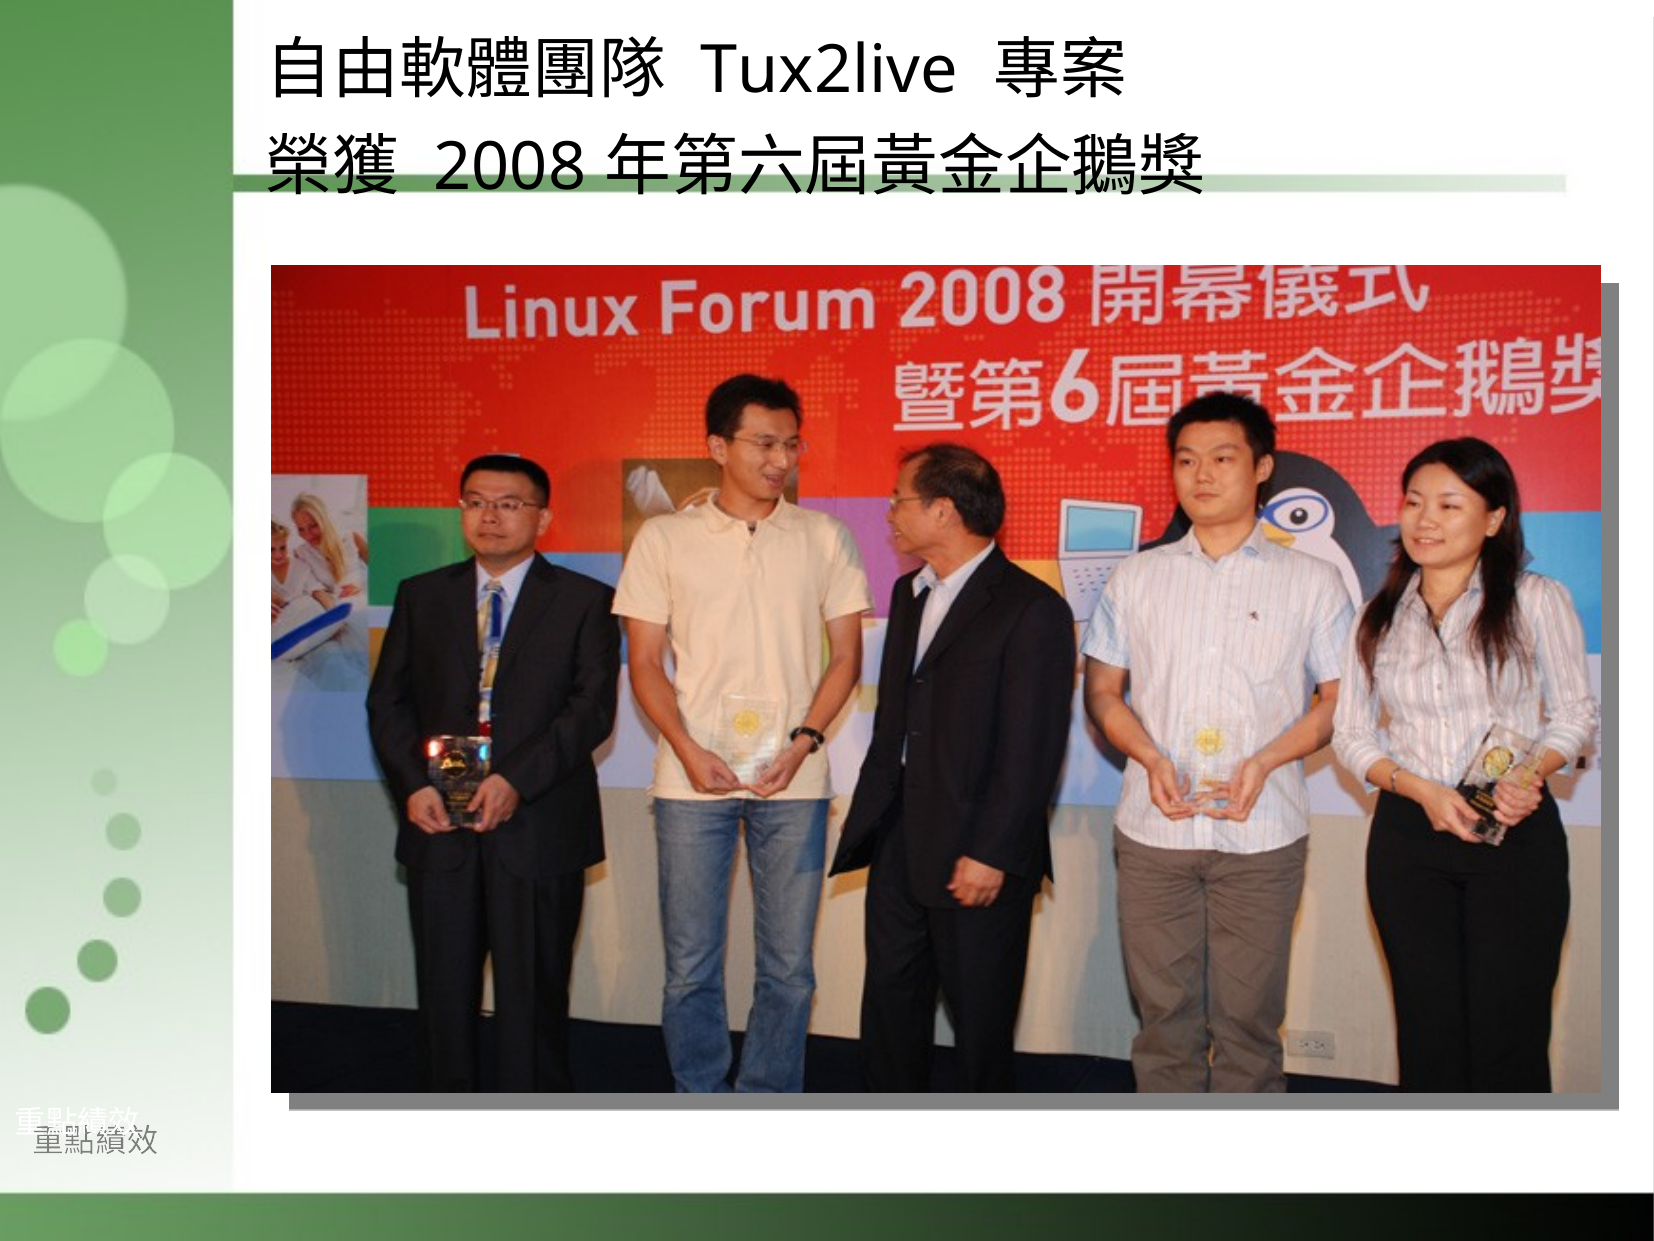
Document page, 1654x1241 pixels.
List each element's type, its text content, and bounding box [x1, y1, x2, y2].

title 自由軟體團隊 Tux2live 專案 榮獲 2008年第六屆黃金企鵝獎 [265, 44, 1627, 179]
picture [83, 1143, 90, 1150]
picture [0, 0, 1654, 1241]
text_box 重點績效 [0, 1090, 155, 1140]
